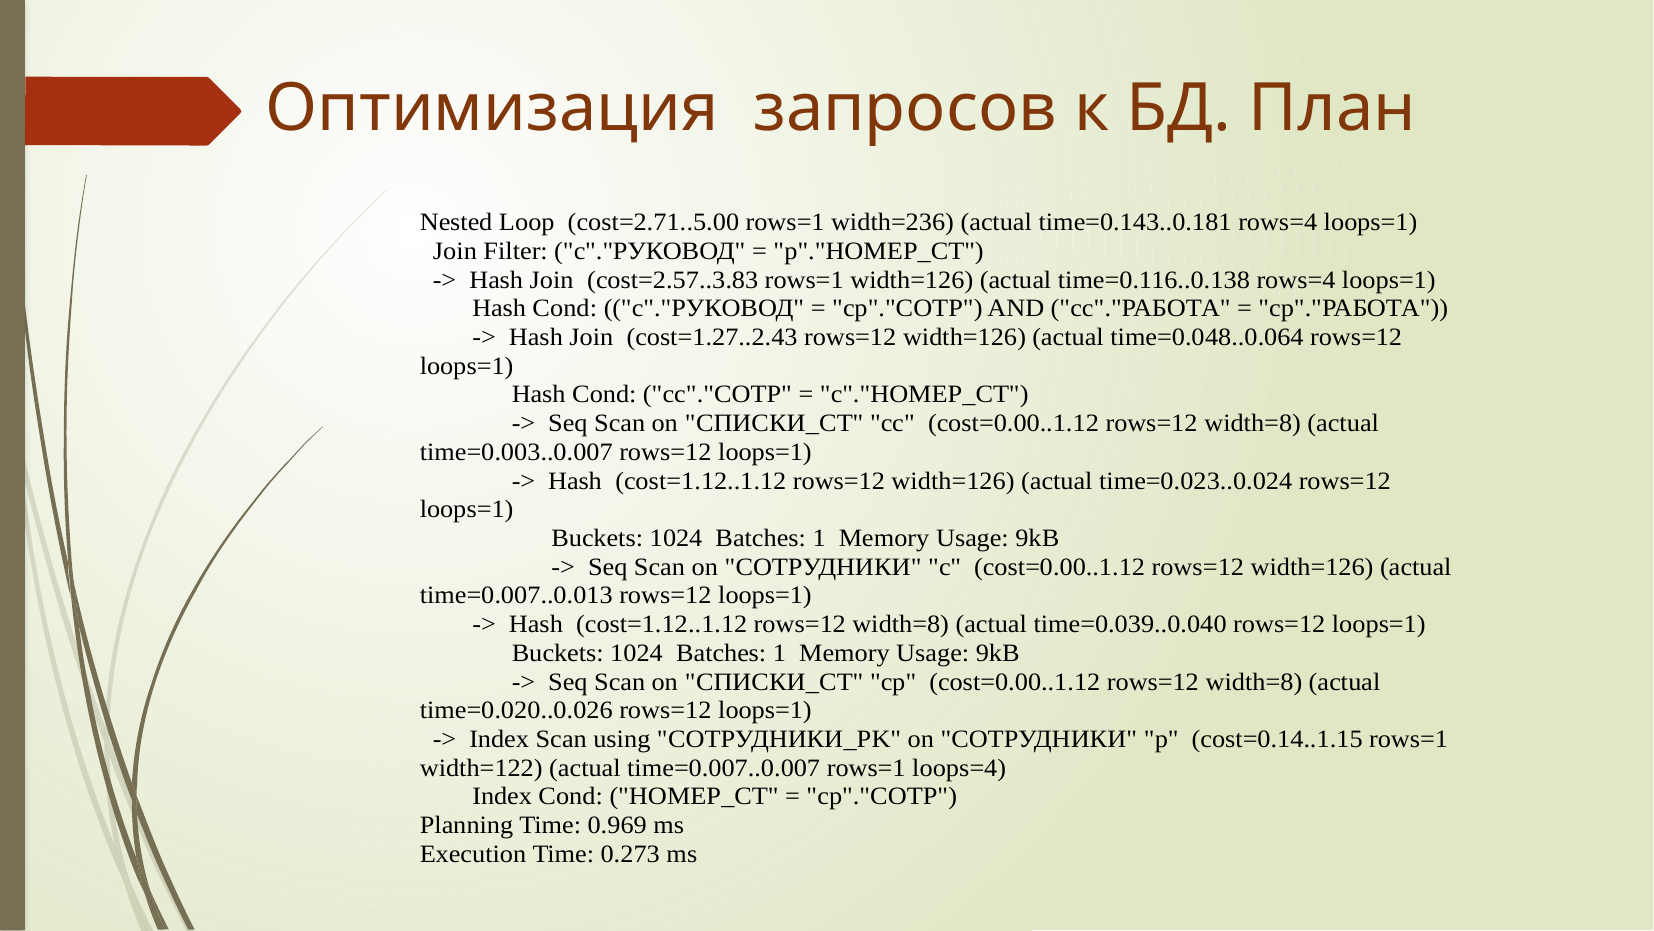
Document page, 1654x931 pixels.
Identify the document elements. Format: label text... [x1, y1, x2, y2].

title Оптимизация запросов к БД. План [265, 59, 1625, 148]
picture [419, 207, 1477, 869]
